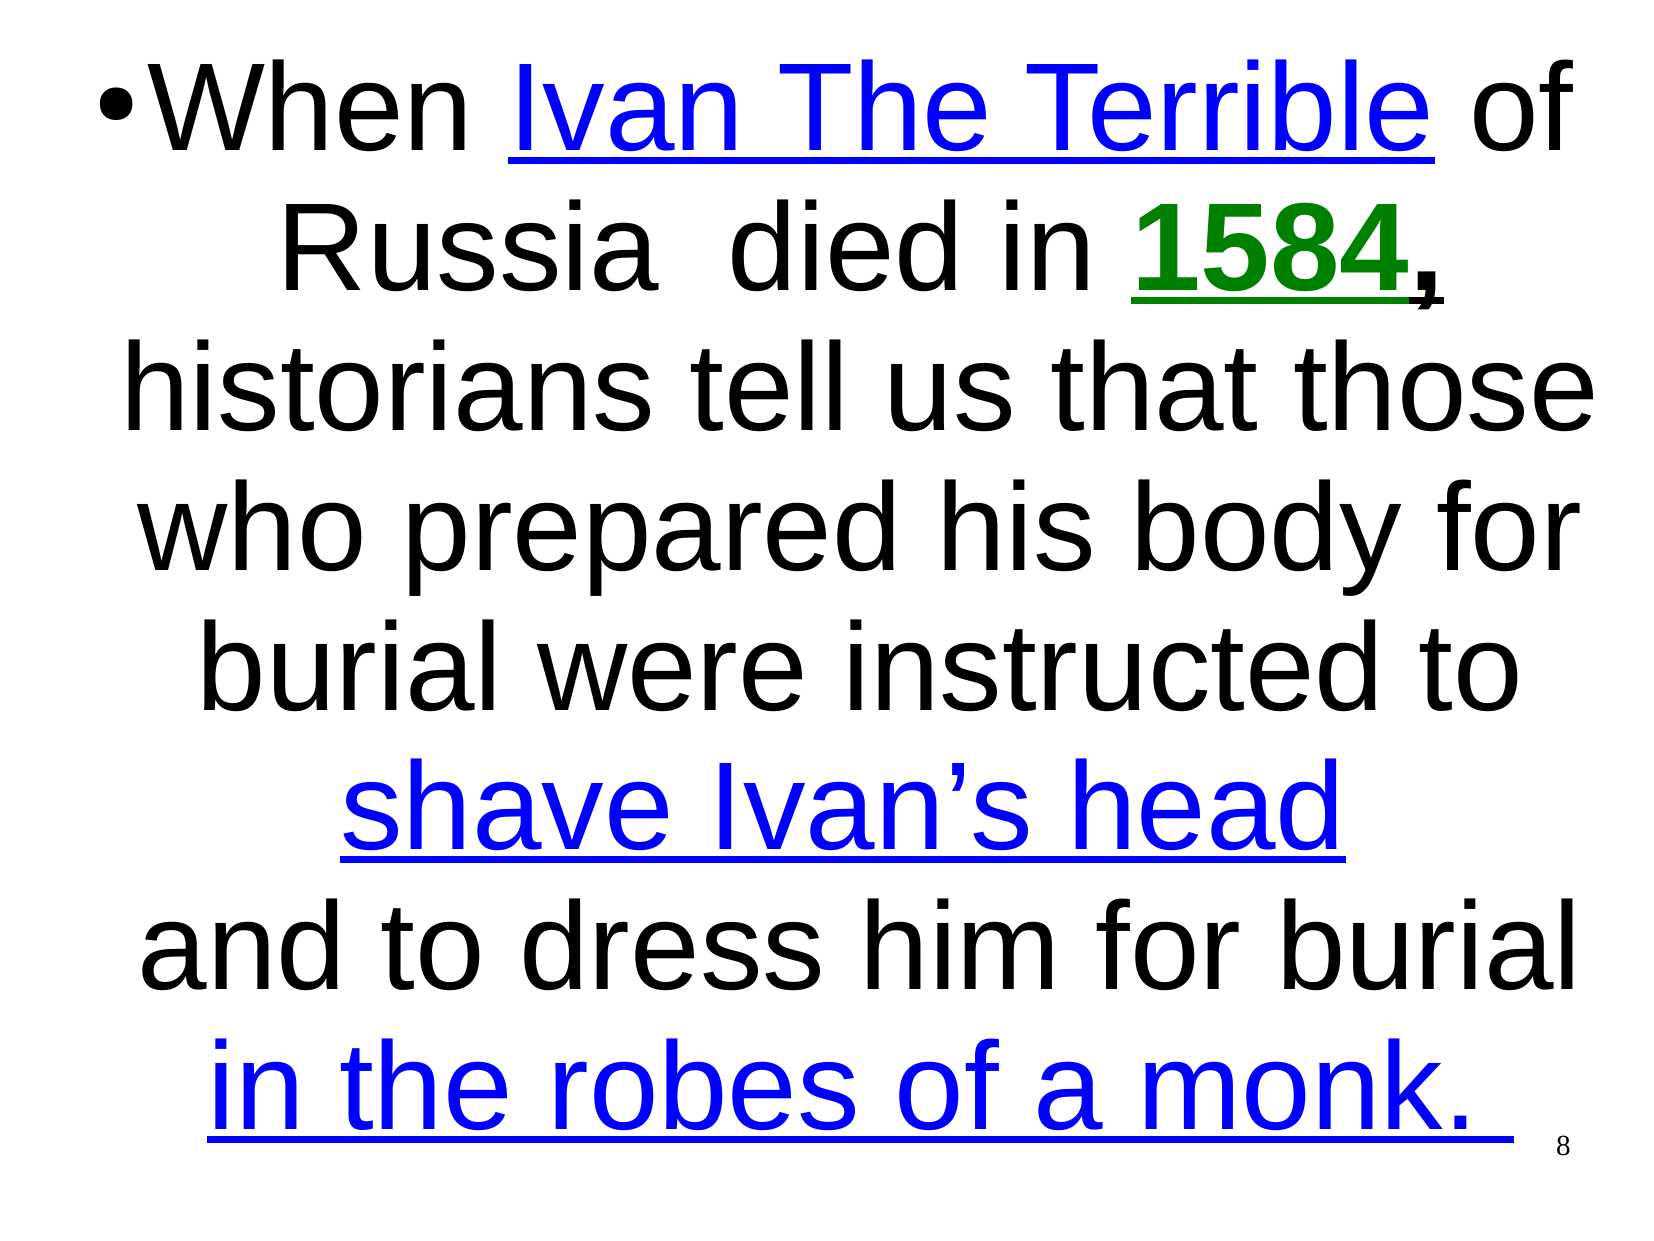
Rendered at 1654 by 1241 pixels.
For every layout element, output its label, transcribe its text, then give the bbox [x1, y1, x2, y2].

list When Ivan The Terrible of Russia died in 1584, historians tell us that those who prepared his body for burial were instructed to shave Ivan’s head and to dress him for burial in the robes of a monk. [37, 37, 1613, 1201]
